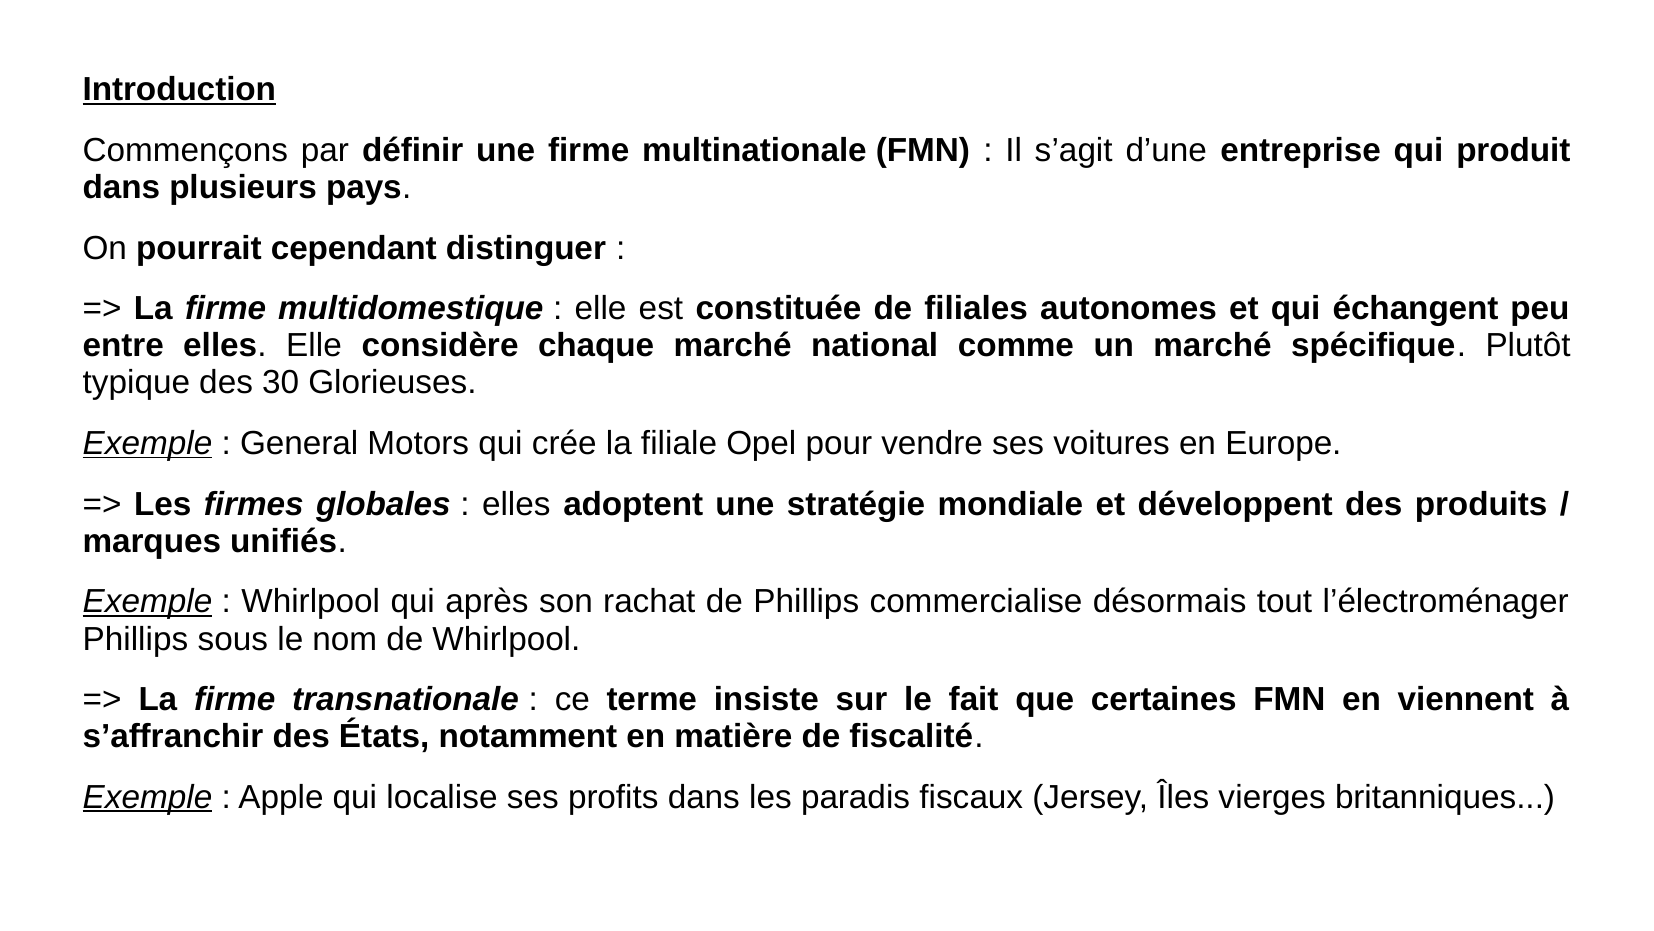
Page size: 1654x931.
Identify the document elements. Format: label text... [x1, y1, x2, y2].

list Introduction Commençons par définir une firme multinationale (FMN) : Il s’agit d’une entreprise qui produit dans plusieurs pays. On pourrait cependant distinguer : => La firme multidomestique : elle est constituée de filiales autonomes et qui échangent peu entre elles. Elle considère chaque marché national comme un marché spécifique. Plutôt typique des 30 Glorieuses. Exemple : General Motors qui crée la filiale Opel pour vendre ses voitures en Europe. => Les firmes globales : elles adoptent une stratégie mondiale et développent des produits / marques unifiés. Exemple : Whirlpool qui après son rachat de Phillips commercialise désormais tout l’électroménager Phillips sous le nom de Whirlpool. => La firme transnationale : ce terme insiste sur le fait que certaines FMN en viennent à s’affranchir des États, notamment en matière de fiscalité. Exemple : Apple qui localise ses profits dans les paradis fiscaux (Jersey, Îles vierges britanniques...) [82, 70, 1571, 851]
